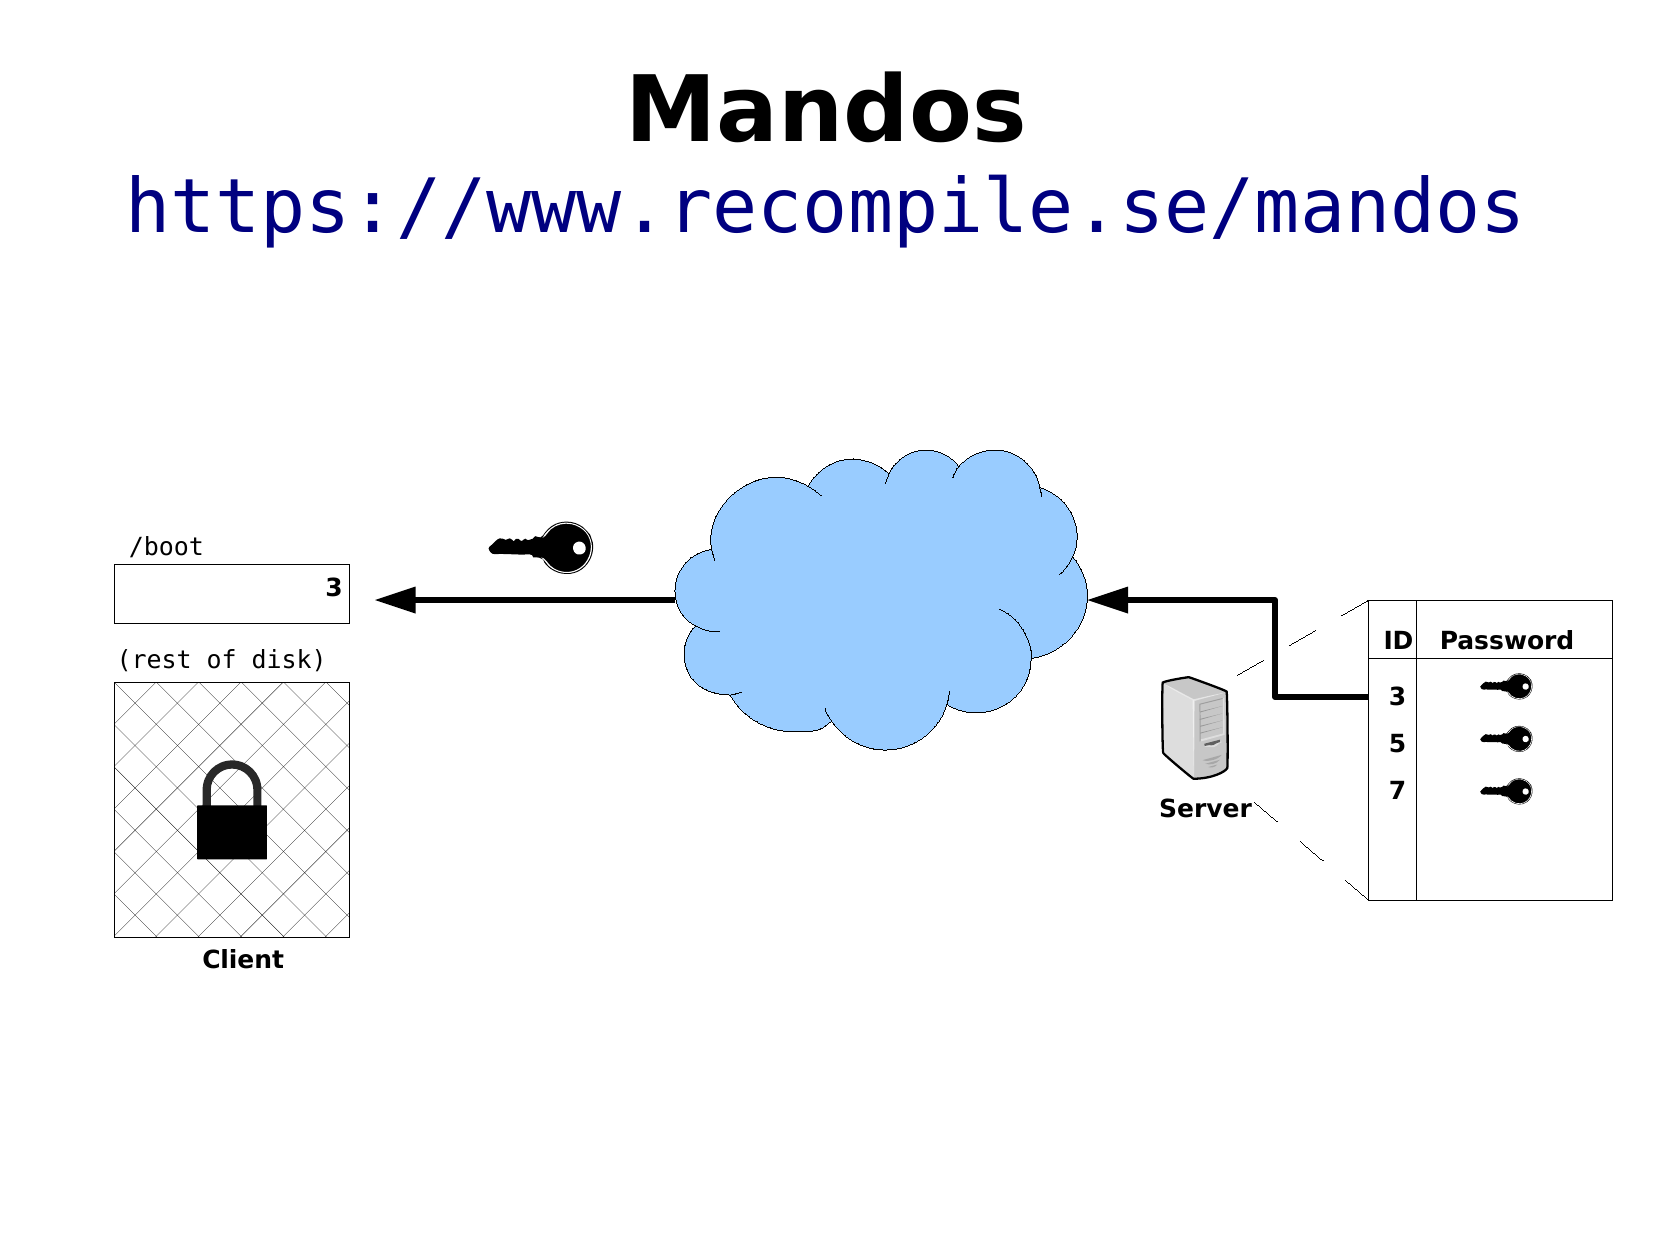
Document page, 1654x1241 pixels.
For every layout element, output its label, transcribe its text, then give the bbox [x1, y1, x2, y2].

text_box Client [187, 937, 300, 982]
picture [1462, 768, 1555, 818]
picture [453, 502, 638, 597]
text_box 5 [1374, 721, 1439, 766]
text_box 3 [310, 565, 376, 610]
text_box [1369, 600, 1613, 901]
text_box 7 [1374, 768, 1439, 813]
title Mandos https://www.recompile.se/mandos [82, 49, 1571, 257]
text_box ID [1368, 618, 1459, 663]
picture [1462, 716, 1555, 766]
text_box (rest of disk) [101, 637, 376, 696]
text_box [674, 450, 1088, 751]
text_box [114, 564, 350, 624]
text_box 3 [1374, 675, 1439, 720]
text_box [114, 696, 350, 938]
picture [1462, 663, 1555, 713]
text_box /boot [114, 525, 294, 570]
picture [1142, 657, 1247, 806]
text_box Server [1144, 786, 1360, 831]
picture [170, 748, 294, 872]
text_box Password [1459, 618, 1605, 663]
